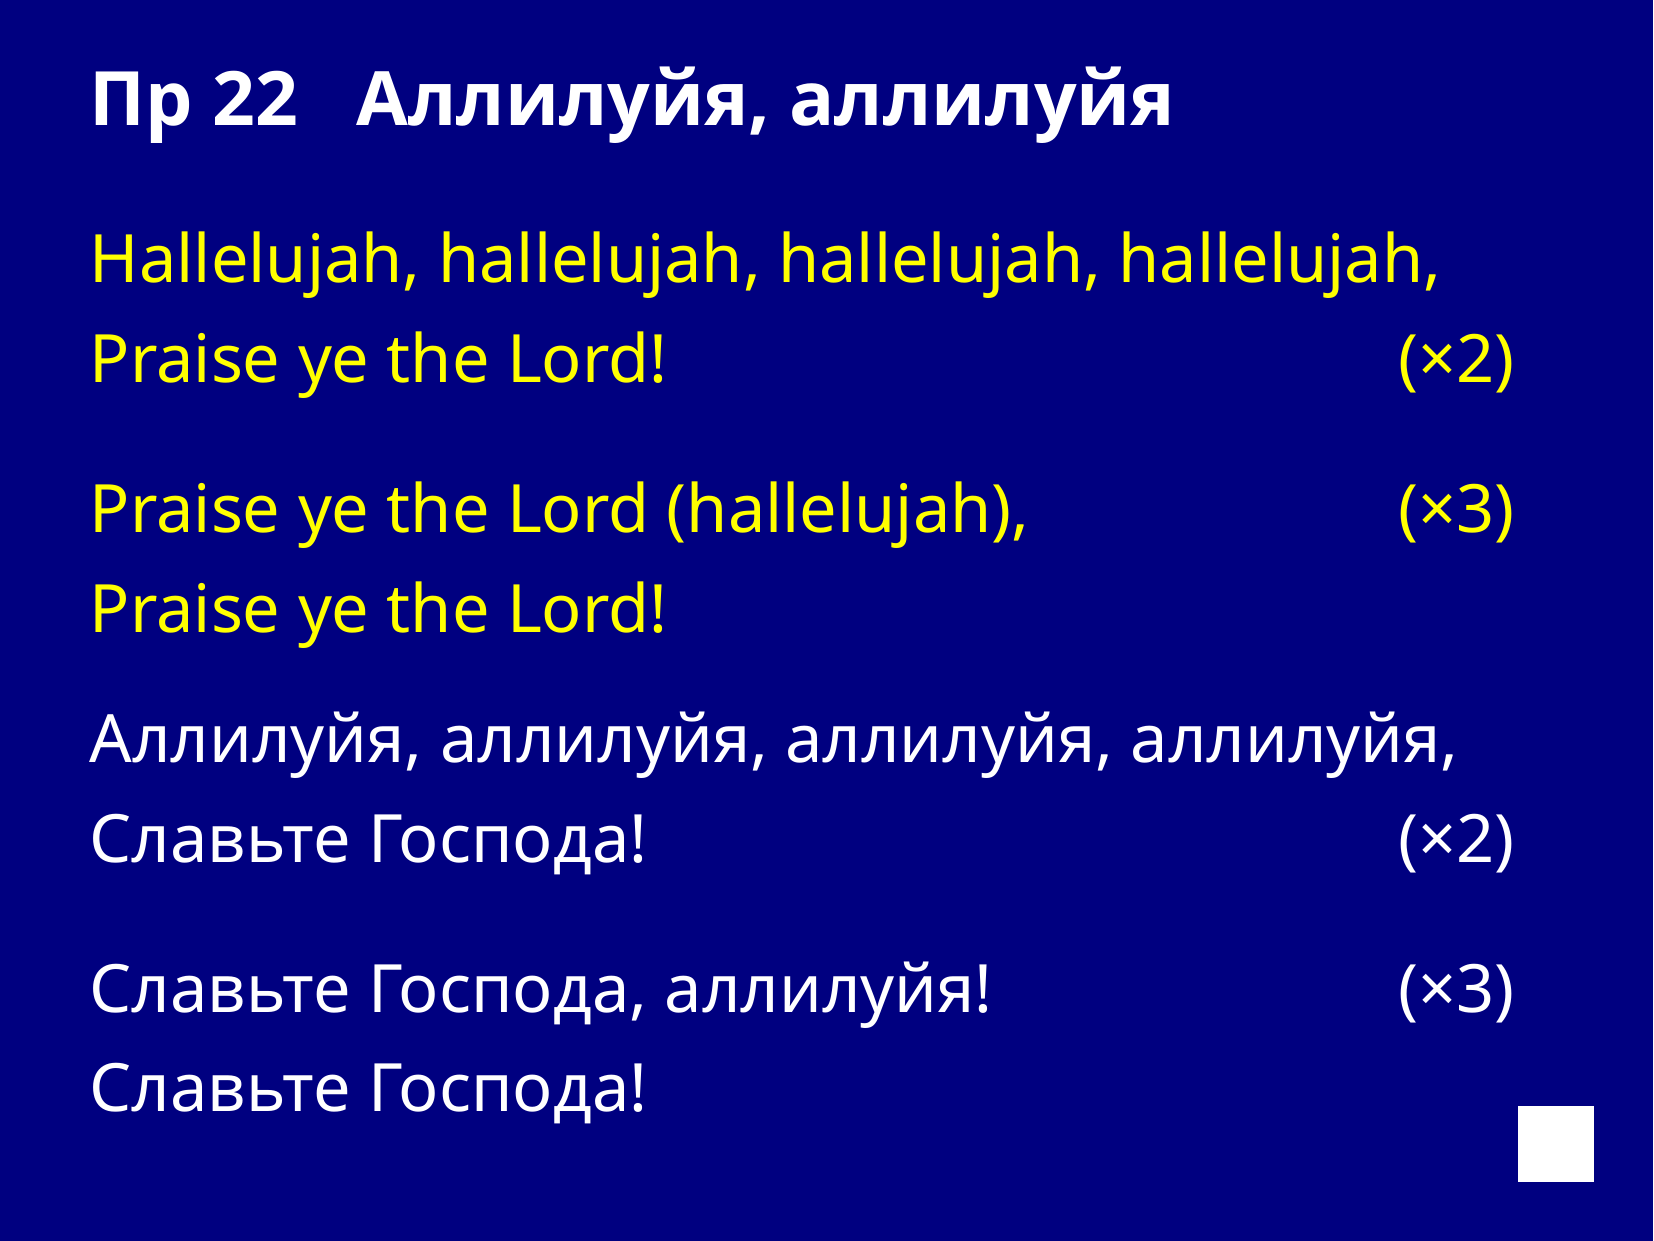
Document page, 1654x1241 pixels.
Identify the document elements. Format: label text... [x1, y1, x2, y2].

text_box Hallelujah, hallelujah, hallelujah, hallelujah, Praise ye the Lord! (×2) Praise ye the Lord (hallelujah), (×3) Praise ye the Lord! [75, 150, 1653, 638]
text_box [1518, 1163, 1594, 1182]
text_box Аллилуйя, аллилуйя, аллилуйя, аллилуйя, Славьте Господа! (×2) Славьте Господа, аллилуйя! (×3) Славьте Господа! [75, 675, 1653, 1163]
text_box Пр 22 Аллилуйя, аллилуйя [75, 37, 1576, 151]
